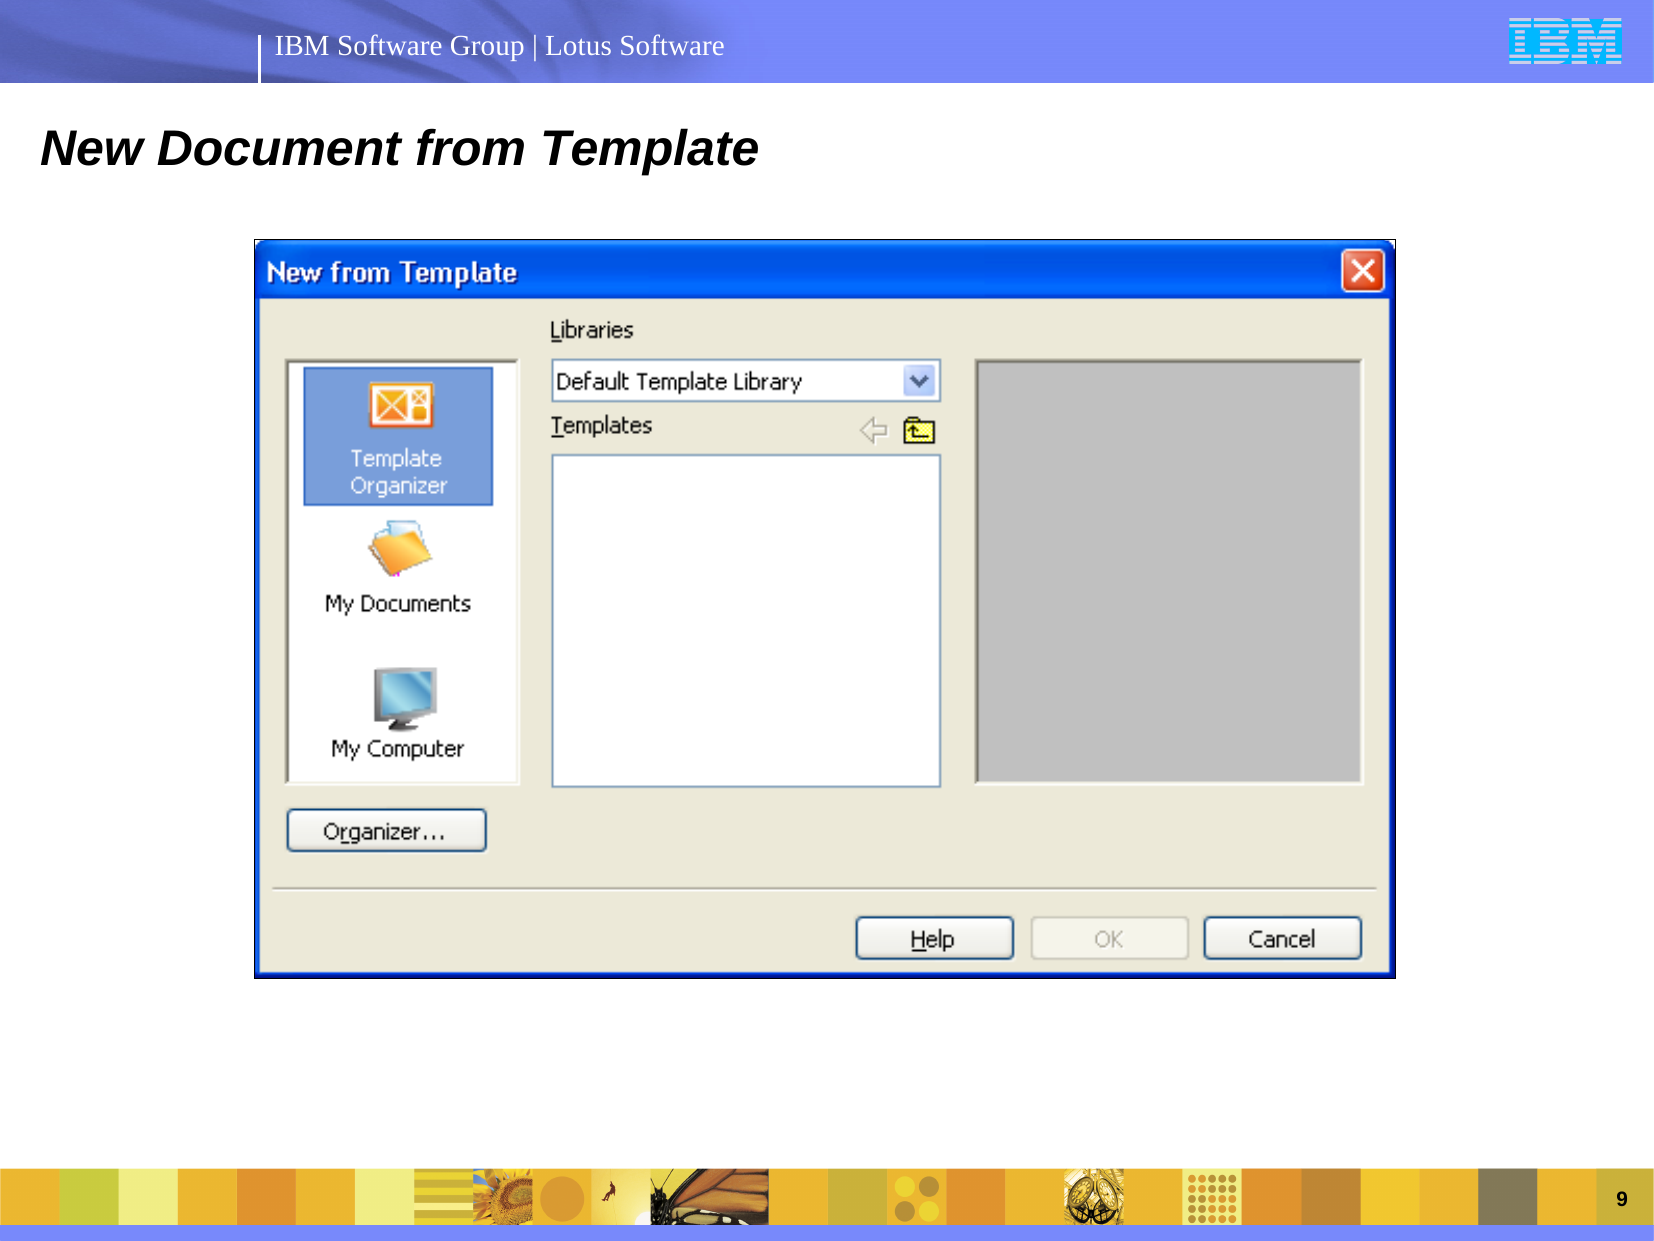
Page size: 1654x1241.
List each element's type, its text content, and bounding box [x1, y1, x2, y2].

picture [254, 239, 1396, 979]
picture [0, 1168, 1654, 1225]
picture [0, 0, 1654, 83]
title New Document from Template [25, 114, 1378, 197]
